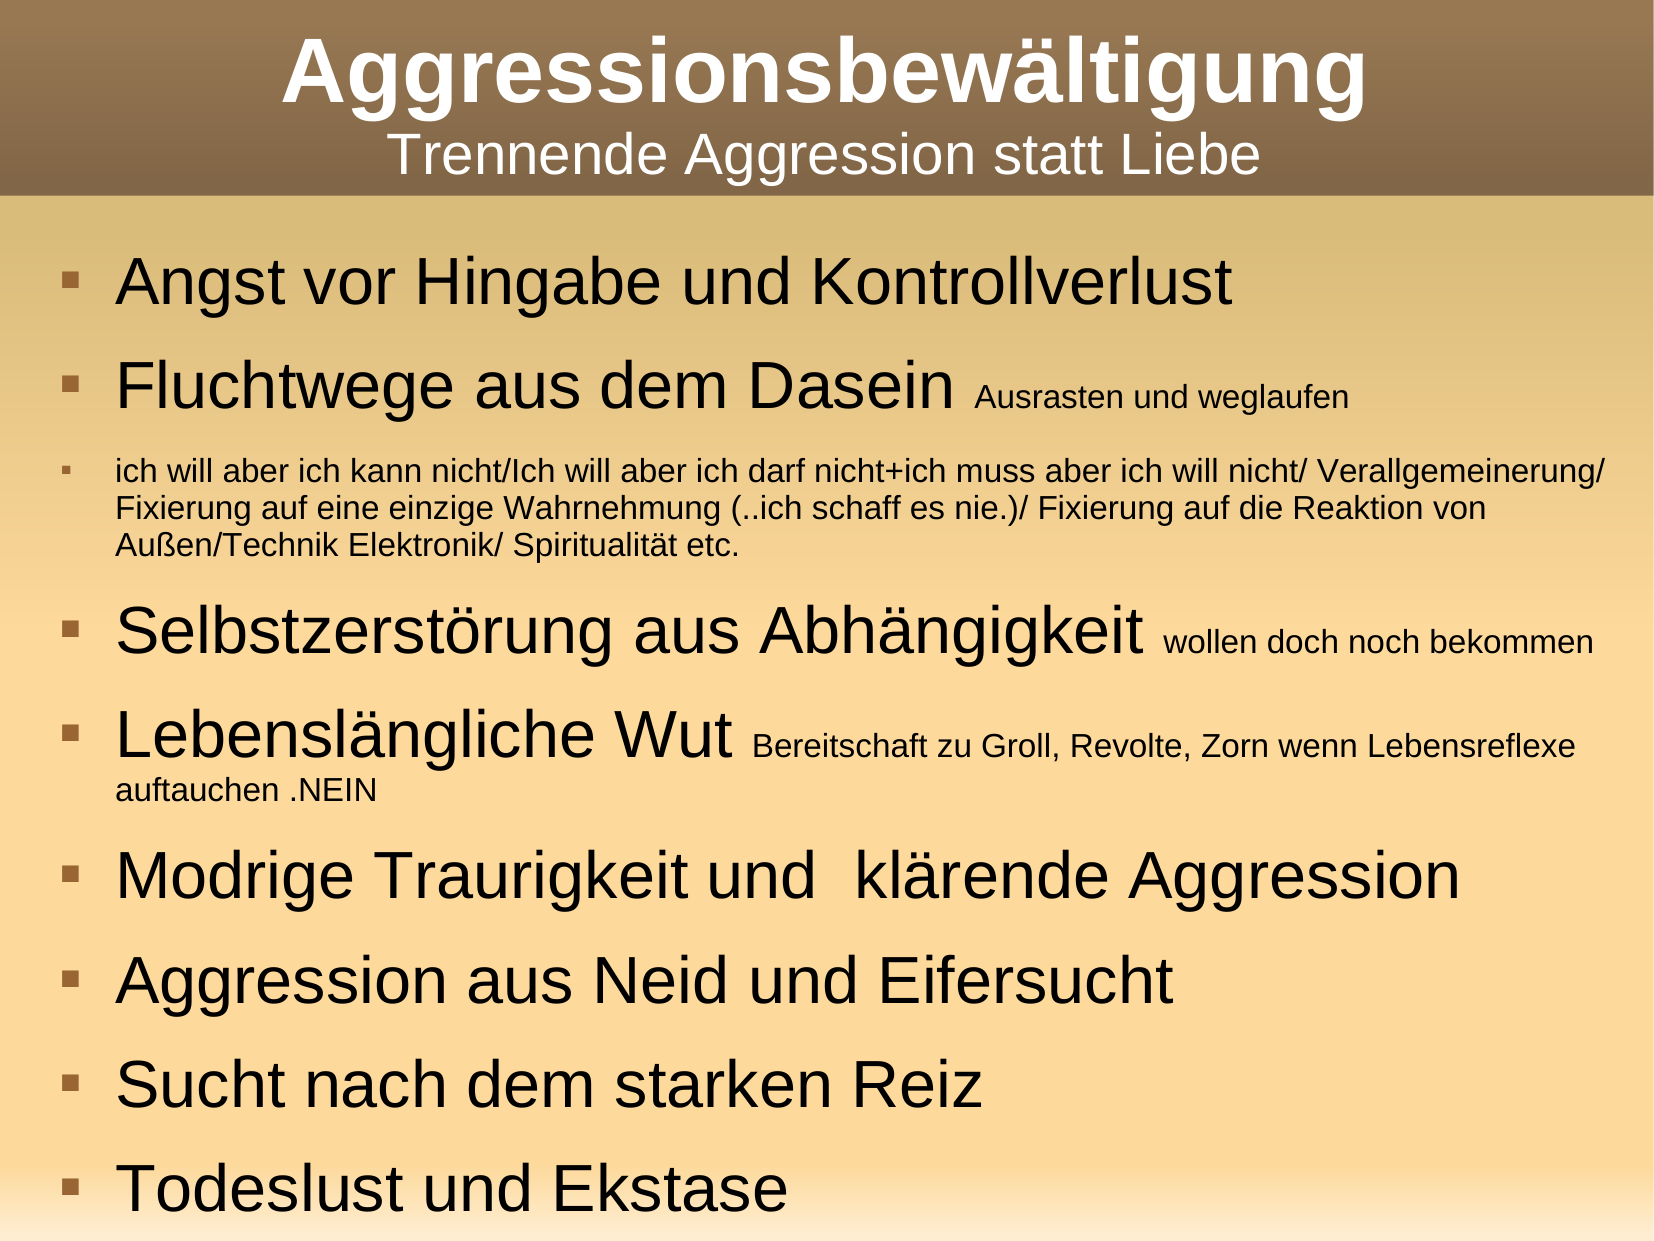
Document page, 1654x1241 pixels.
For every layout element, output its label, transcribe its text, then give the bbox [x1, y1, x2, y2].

list Angst vor Hingabe und Kontrollverlust Fluchtwege aus dem Dasein Ausrasten und weglaufen ich will aber ich kann nicht/Ich will aber ich darf nicht+ich muss aber ich will nicht/ Verallgemeinerung/ Fixierung auf eine einzige Wahrnehmung (..ich schaff es nie.)/ Fixierung auf die Reaktion von Außen/Technik Elektronik/ Spiritualität etc. Selbstzerstörung aus Abhängigkeit wollen doch noch bekommen Lebenslängliche Wut Bereitschaft zu Groll, Revolte, Zorn wenn Lebensreflexe auftauchen .NEIN Modrige Traurigkeit und klärende Aggression Aggression aus Neid und Eifersucht Sucht nach dem starken Reiz Todeslust und Ekstase [44, 243, 1654, 1227]
title Aggressionsbewältigung Trennende Aggression statt Liebe [81, 7, 1570, 200]
picture [0, 0, 1654, 1241]
